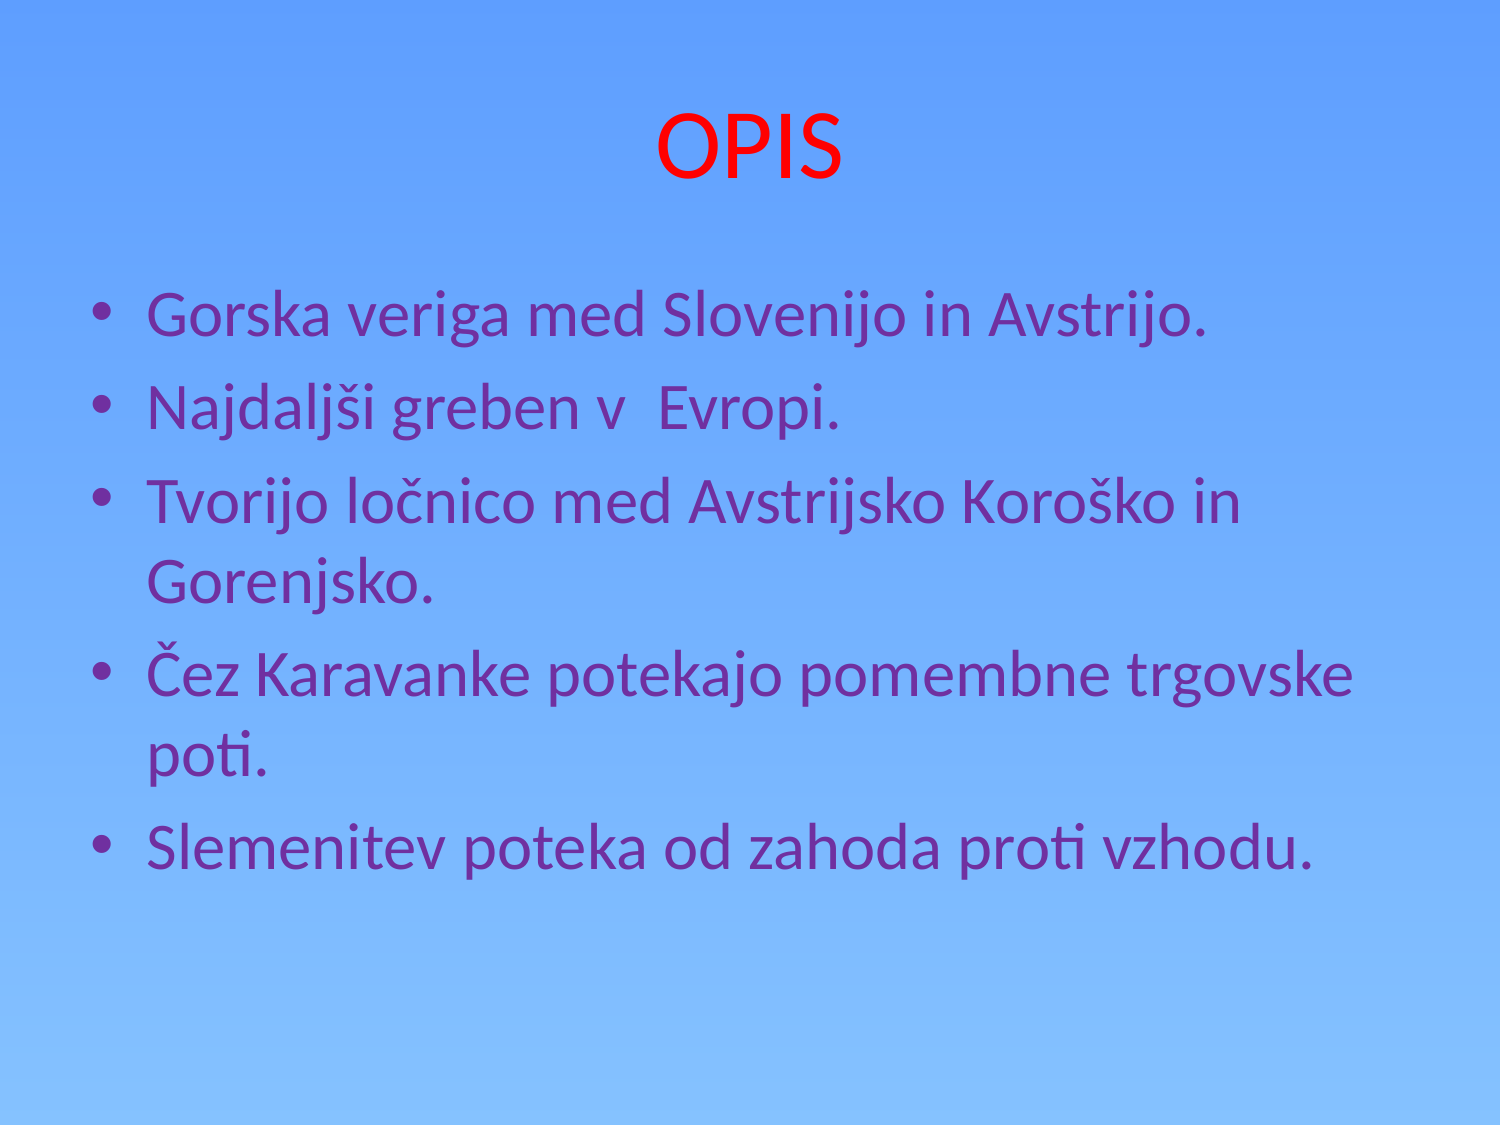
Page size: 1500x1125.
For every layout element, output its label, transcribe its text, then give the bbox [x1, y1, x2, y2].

title OPIS [75, 45, 1425, 233]
list Gorska veriga med Slovenijo in Avstrijo. Najdaljši greben v Evropi. Tvorijo ločnico med Avstrijsko Koroško in Gorenjsko. Čez Karavanke potekajo pomembne trgovske poti. Slemenitev poteka od zahoda proti vzhodu. [75, 262, 1425, 1005]
